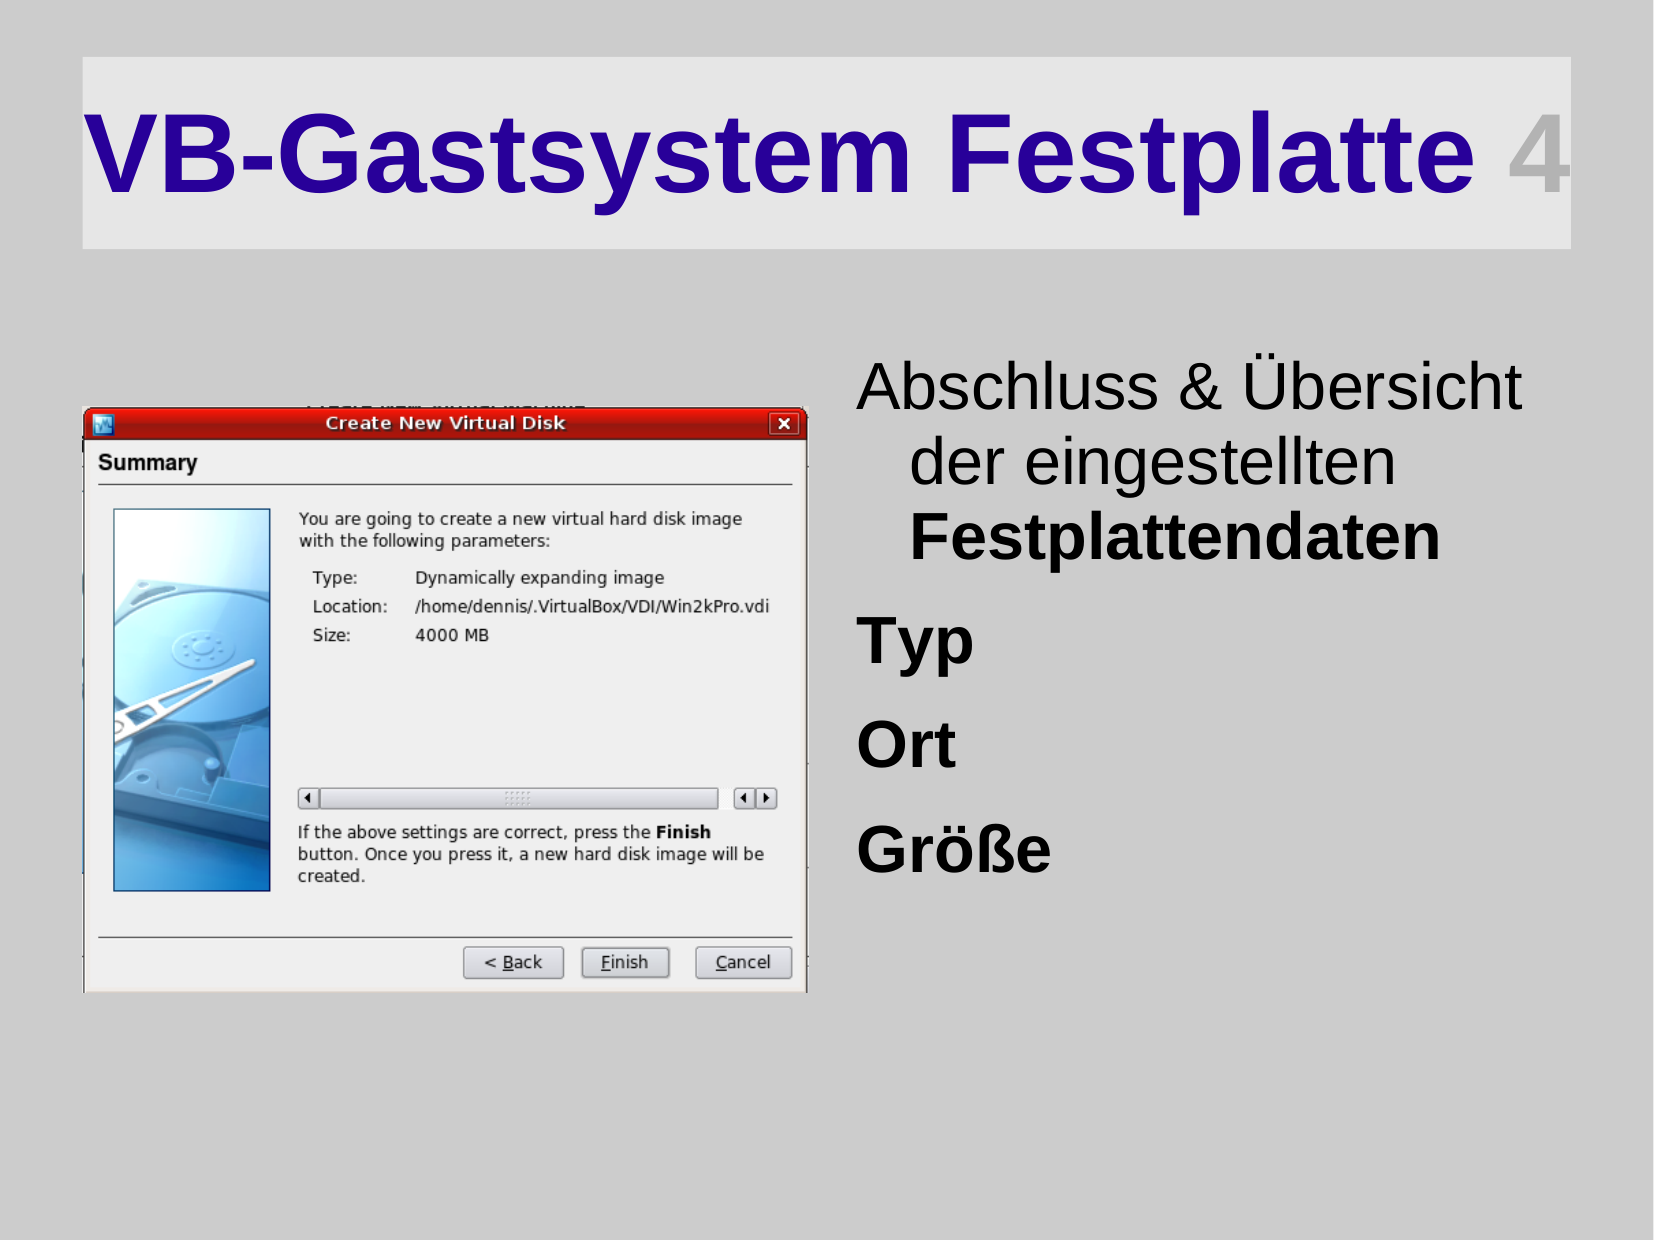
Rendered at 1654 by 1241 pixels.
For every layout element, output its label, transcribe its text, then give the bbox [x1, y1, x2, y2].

list Abschluss & Übersicht der eingestellten Festplattendaten Typ Ort Größe [838, 349, 1565, 1063]
title VB-Gastsystem Festplatte 4 [82, 56, 1571, 250]
picture [82, 406, 809, 993]
